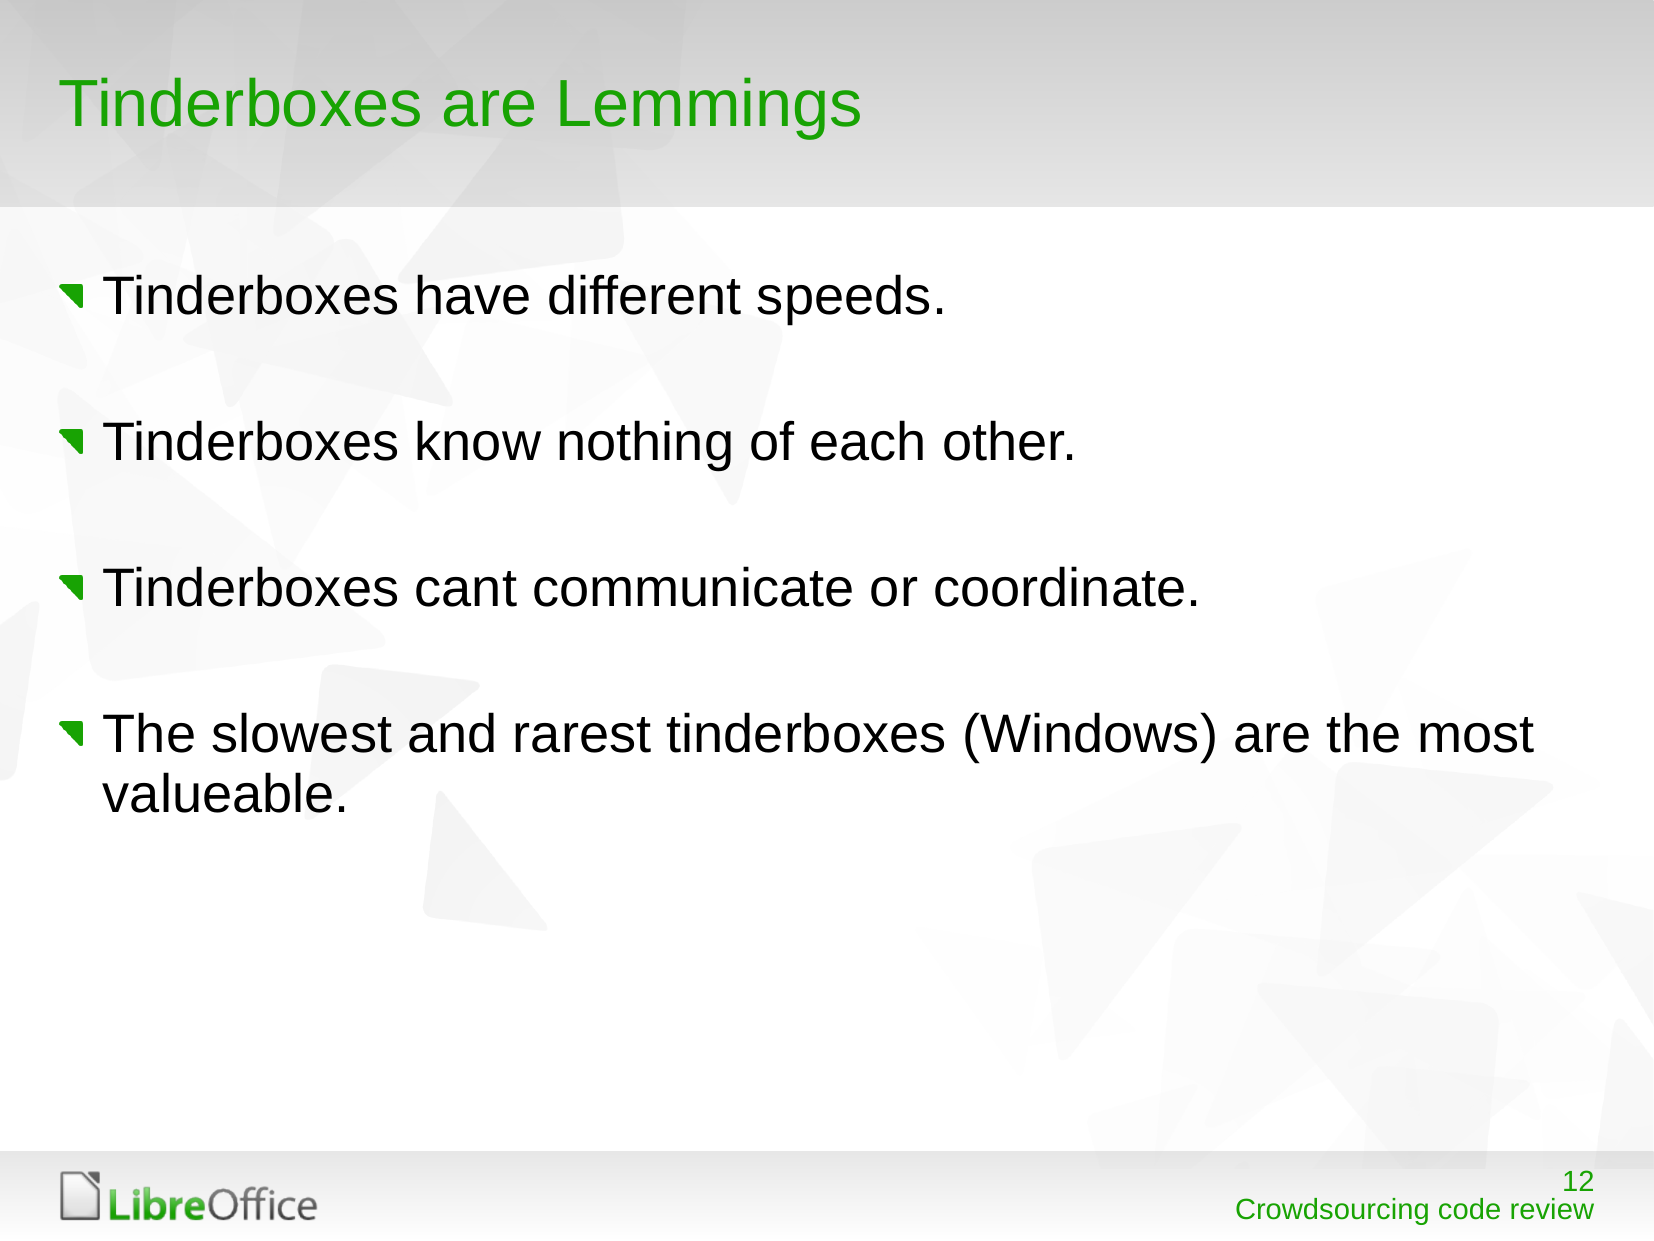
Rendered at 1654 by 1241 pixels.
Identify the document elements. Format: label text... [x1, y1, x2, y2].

picture [0, 0, 783, 931]
title Tinderboxes are Lemmings [59, 29, 1595, 178]
picture [915, 548, 1654, 1169]
picture [41, 1152, 337, 1240]
list Tinderboxes have different speeds. Tinderboxes know nothing of each other. Tinderboxes cant communicate or coordinate. The slowest and rarest tinderboxes (Windows) are the most valueable. [59, 265, 1595, 1114]
